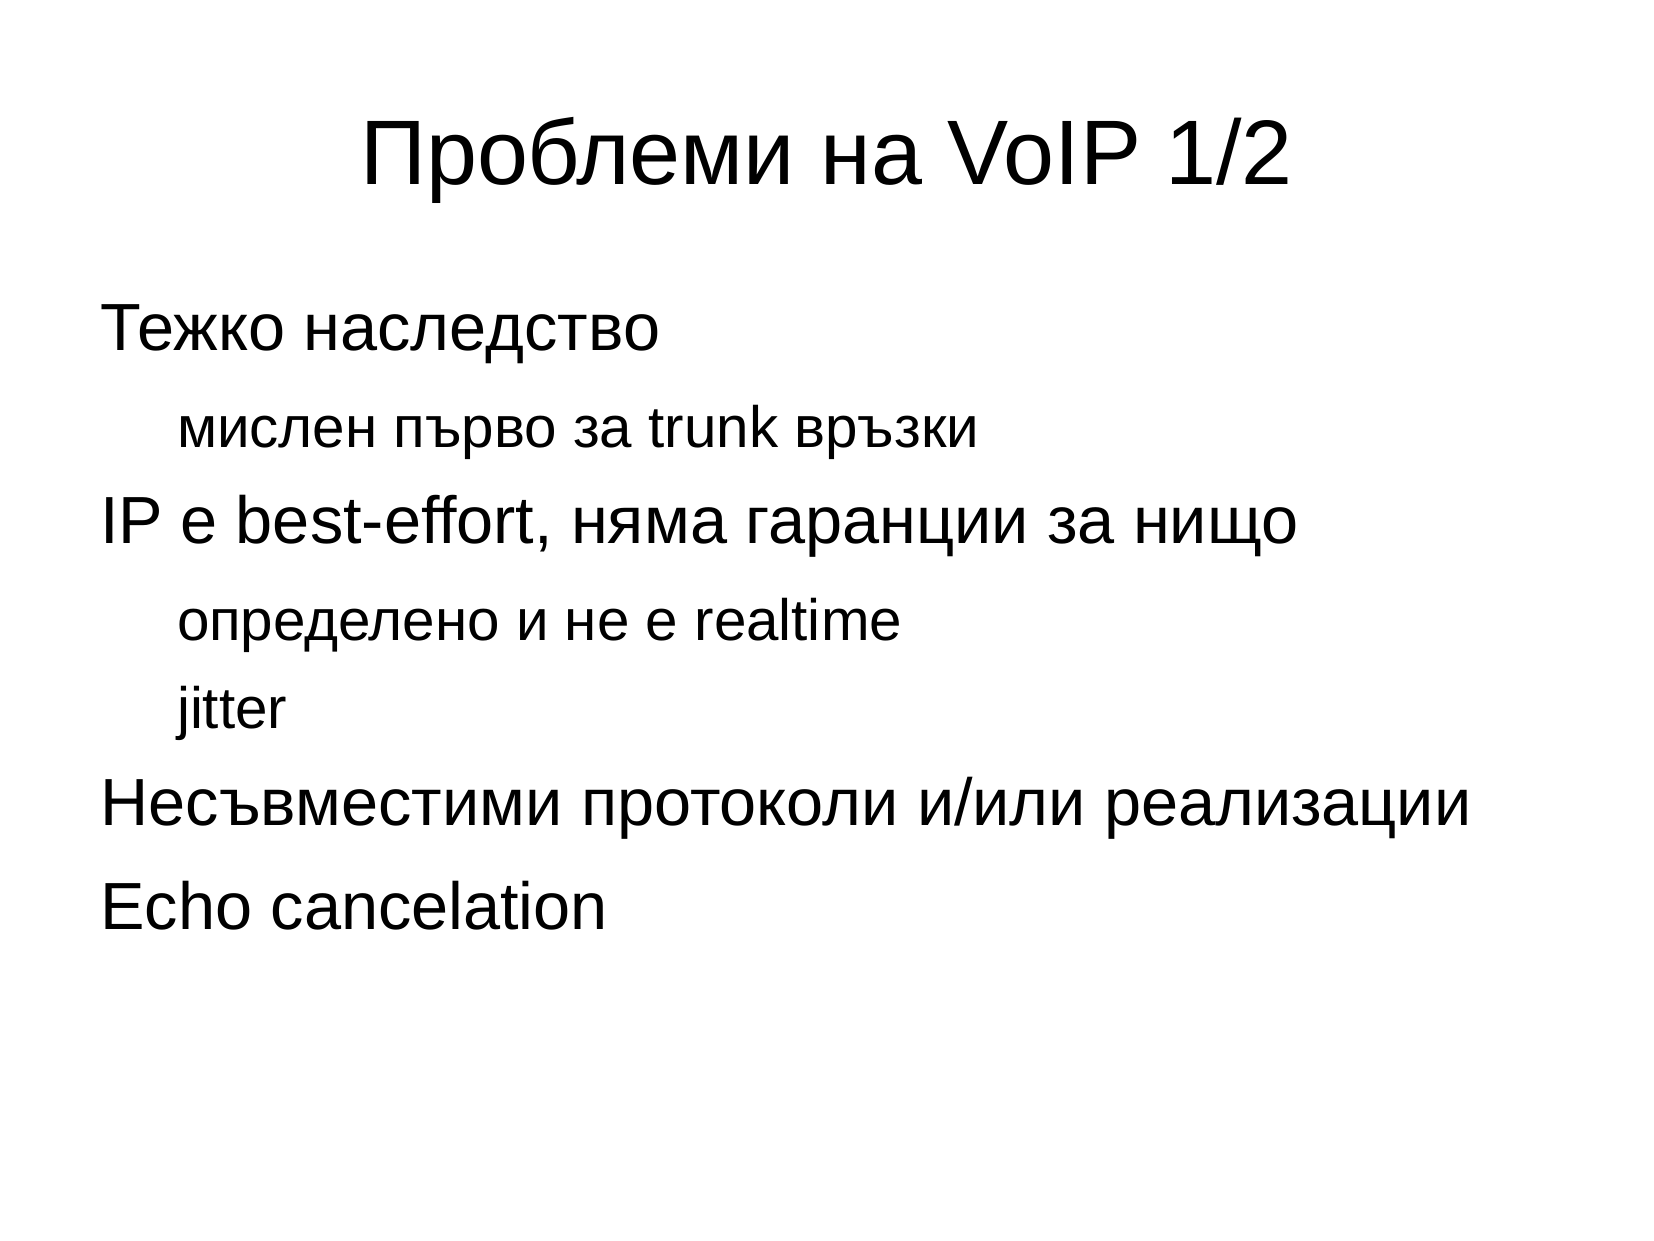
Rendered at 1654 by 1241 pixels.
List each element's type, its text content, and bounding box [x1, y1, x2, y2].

title Проблеми на VoIP 1/2 [82, 56, 1571, 250]
list Тежко наследство мислен първо за trunk връзки IP е best-effort, няма гаранции за нищо определено и не е realtime jitter Несъвместими протоколи и/или реализации Echo cancelation [82, 290, 1571, 1107]
